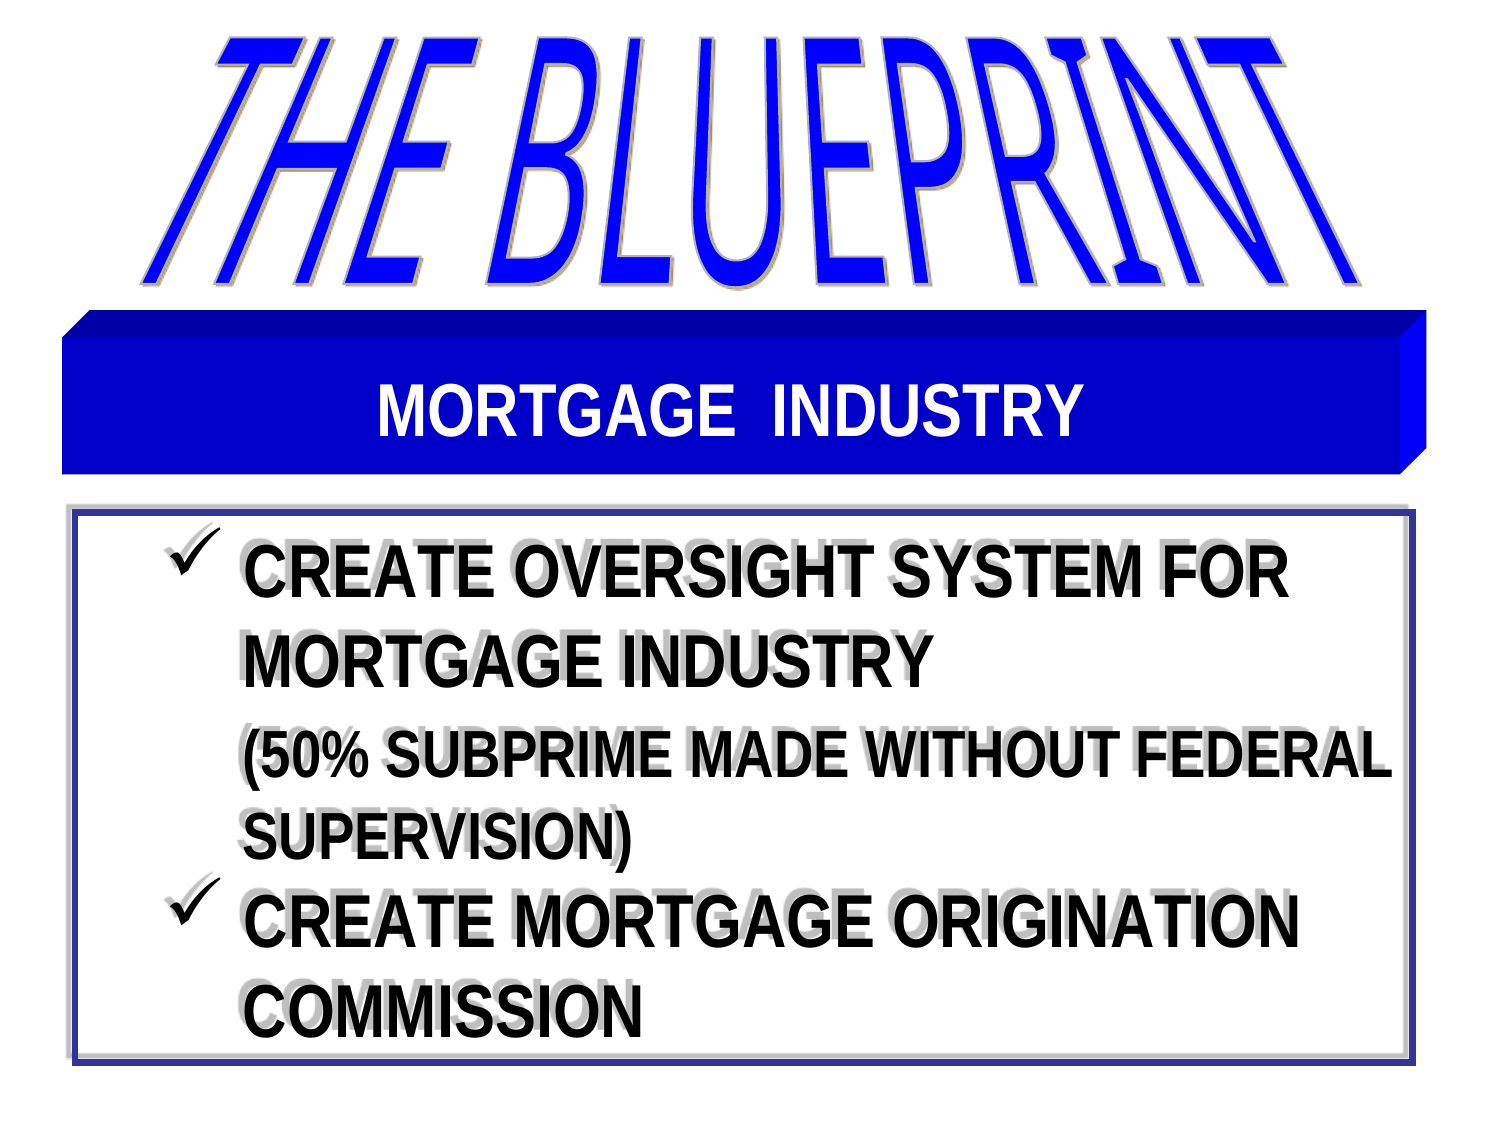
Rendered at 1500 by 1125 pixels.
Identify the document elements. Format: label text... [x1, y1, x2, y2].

text_box THE BLUEPRINT [803, 37, 887, 284]
text_box THE BLUEPRINT [1100, 37, 1287, 284]
text_box THE BLUEPRINT [1195, 37, 1360, 284]
text_box MORTGAGE INDUSTRY [1416, 319, 1420, 448]
text_box THE BLUEPRINT [214, 37, 397, 284]
text_box THE BLUEPRINT [485, 37, 598, 284]
text_box THE BLUEPRINT [881, 37, 964, 284]
text_box CREATE OVERSIGHT SYSTEM FOR MORTGAGE INDUSTRY (50% SUBPRIME MADE WITHOUT FEDERAL SUPERVISION) CREATE MORTGAGE ORIGINATION COMMISSION [75, 512, 1413, 1063]
text_box THE BLUEPRINT [966, 37, 1109, 284]
text_box THE BLUEPRINT [343, 37, 480, 284]
text_box THE BLUEPRINT [691, 37, 782, 288]
text_box THE BLUEPRINT [140, 37, 305, 284]
text_box THE BLUEPRINT [599, 37, 672, 284]
text_box THE BLUEPRINT [1045, 37, 1164, 284]
